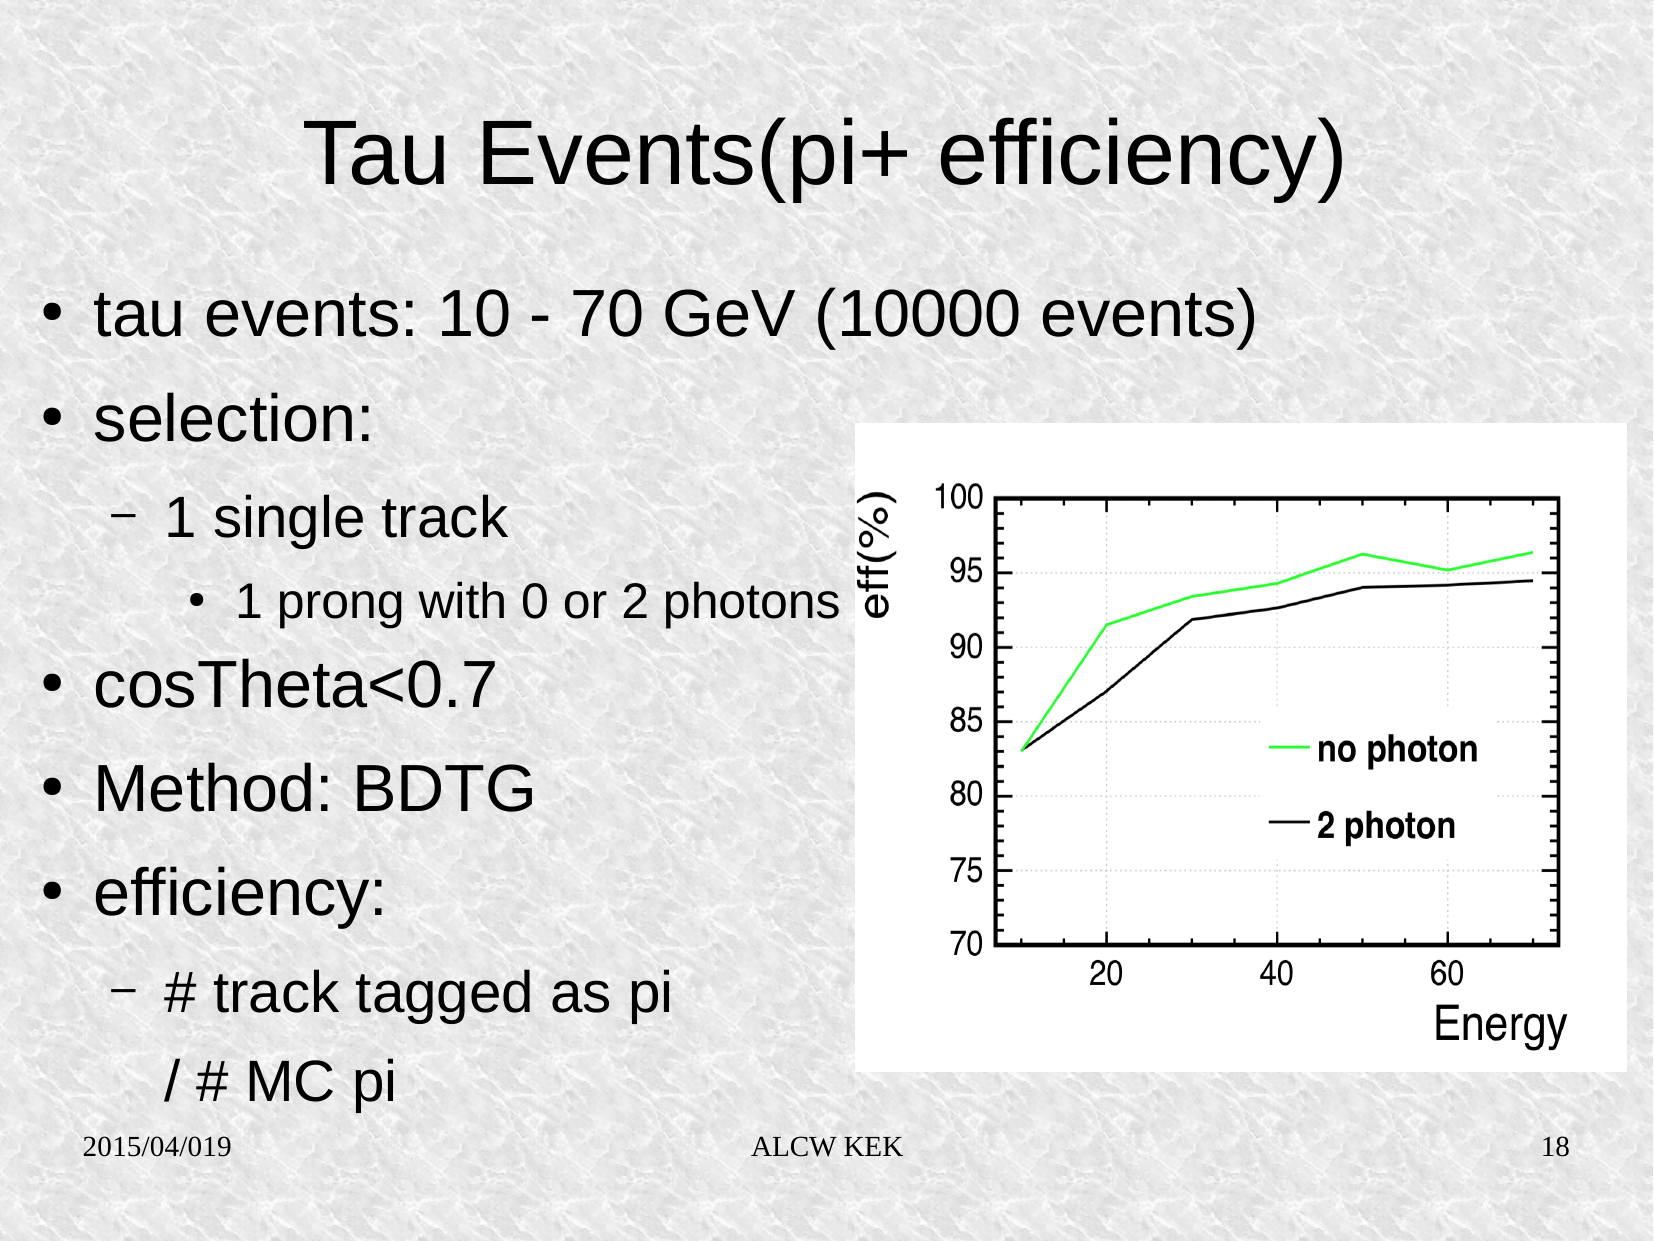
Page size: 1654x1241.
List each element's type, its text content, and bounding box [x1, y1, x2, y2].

list tau events: 10 - 70 GeV (10000 events) selection: 1 single track 1 prong with 0 or 2 photons cosTheta<0.7 Method: BDTG efficiency: # track tagged as pi / # MC pi [22, 276, 1336, 1187]
title Tau Events(pi+ efficiency) [82, 49, 1571, 257]
picture [0, 0, 1654, 1241]
